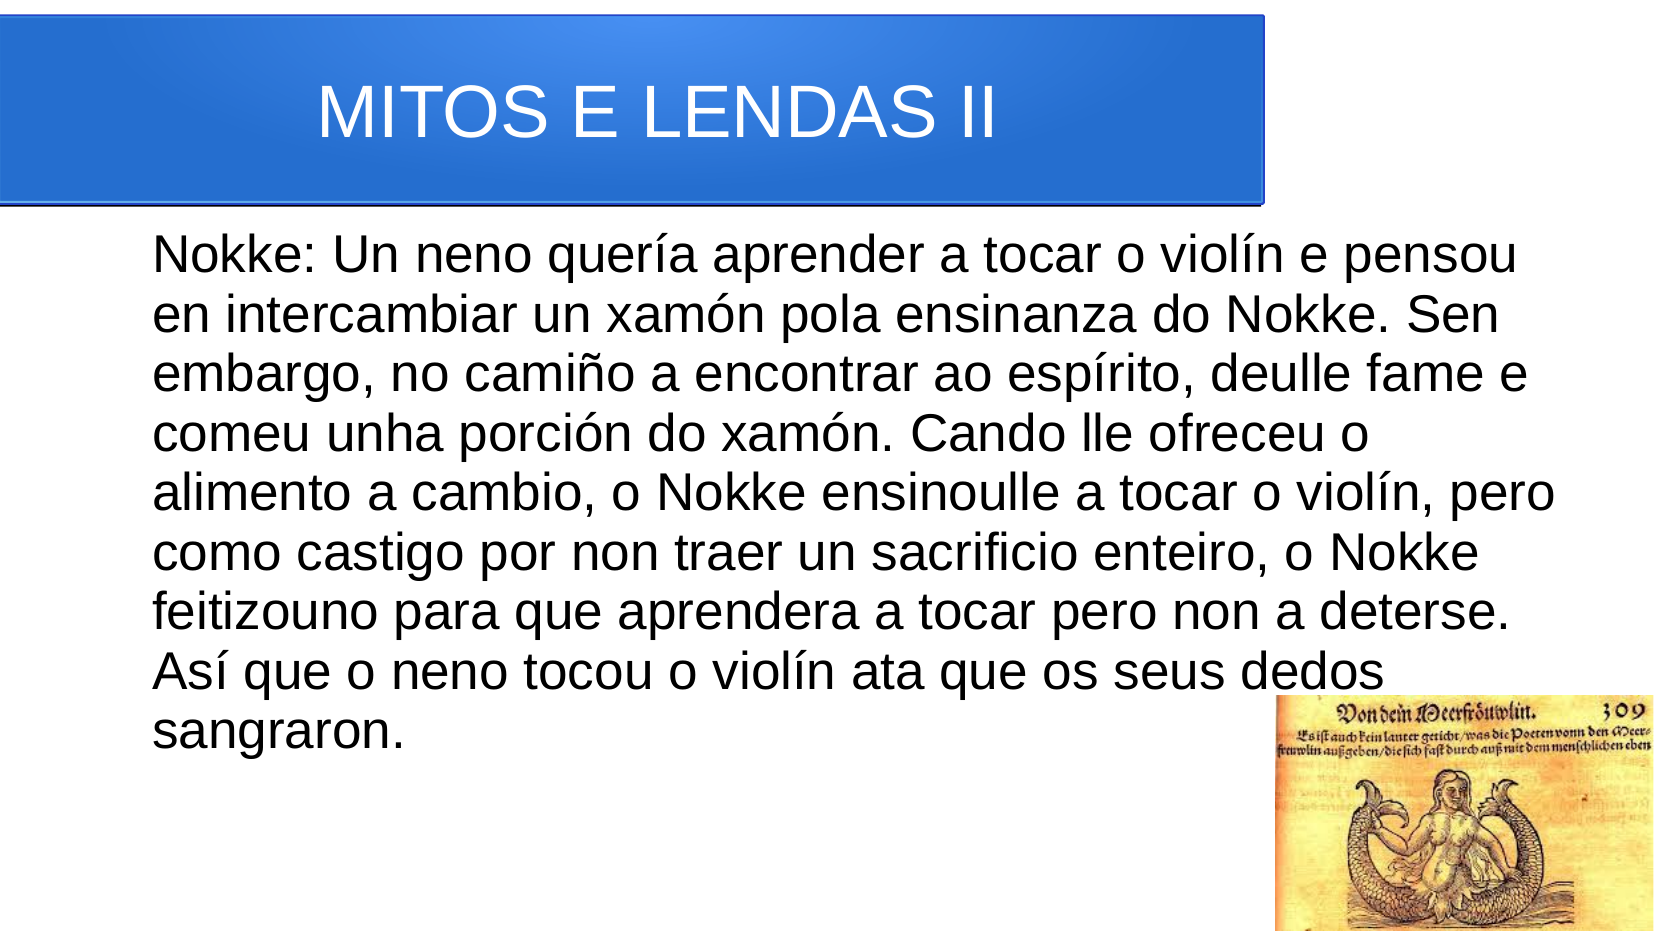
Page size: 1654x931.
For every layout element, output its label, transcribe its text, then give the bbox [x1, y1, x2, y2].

title MITOS E LENDAS II [82, 35, 1235, 189]
list Nokke: Un neno quería aprender a tocar o violín e pensou en intercambiar un xamón pola ensinanza do Nokke. Sen embargo, no camiño a encontrar ao espírito, deulle fame e comeu unha porción do xamón. Cando lle ofreceu o alimento a cambio, o Nokke ensinoulle a tocar o violín, pero como castigo por non traer un sacrificio enteiro, o Nokke feitizouno para que aprendera a tocar pero non a deterse. Así que o neno tocou o violín ata que os seus dedos sangraron. [82, 224, 1571, 764]
picture [1275, 695, 1654, 931]
